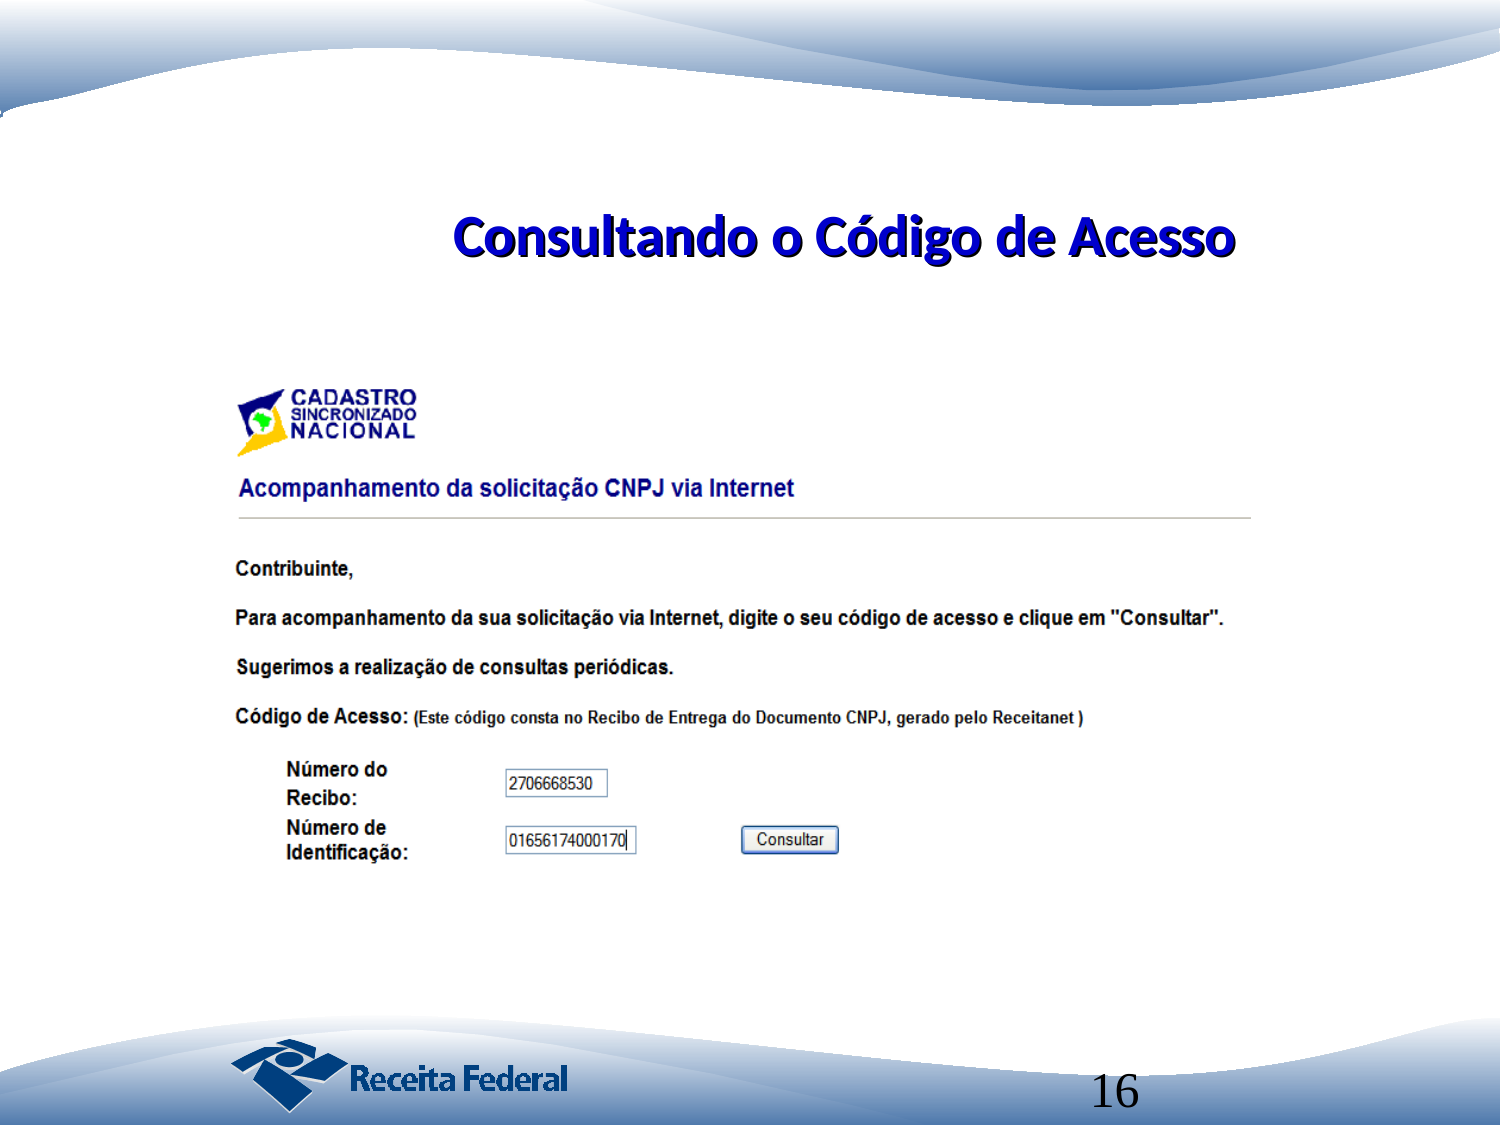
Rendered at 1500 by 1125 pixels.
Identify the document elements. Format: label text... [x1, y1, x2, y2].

chart [227, 388, 1251, 892]
title Consultando o Código de Acesso [227, 149, 1251, 314]
picture [229, 1037, 575, 1117]
